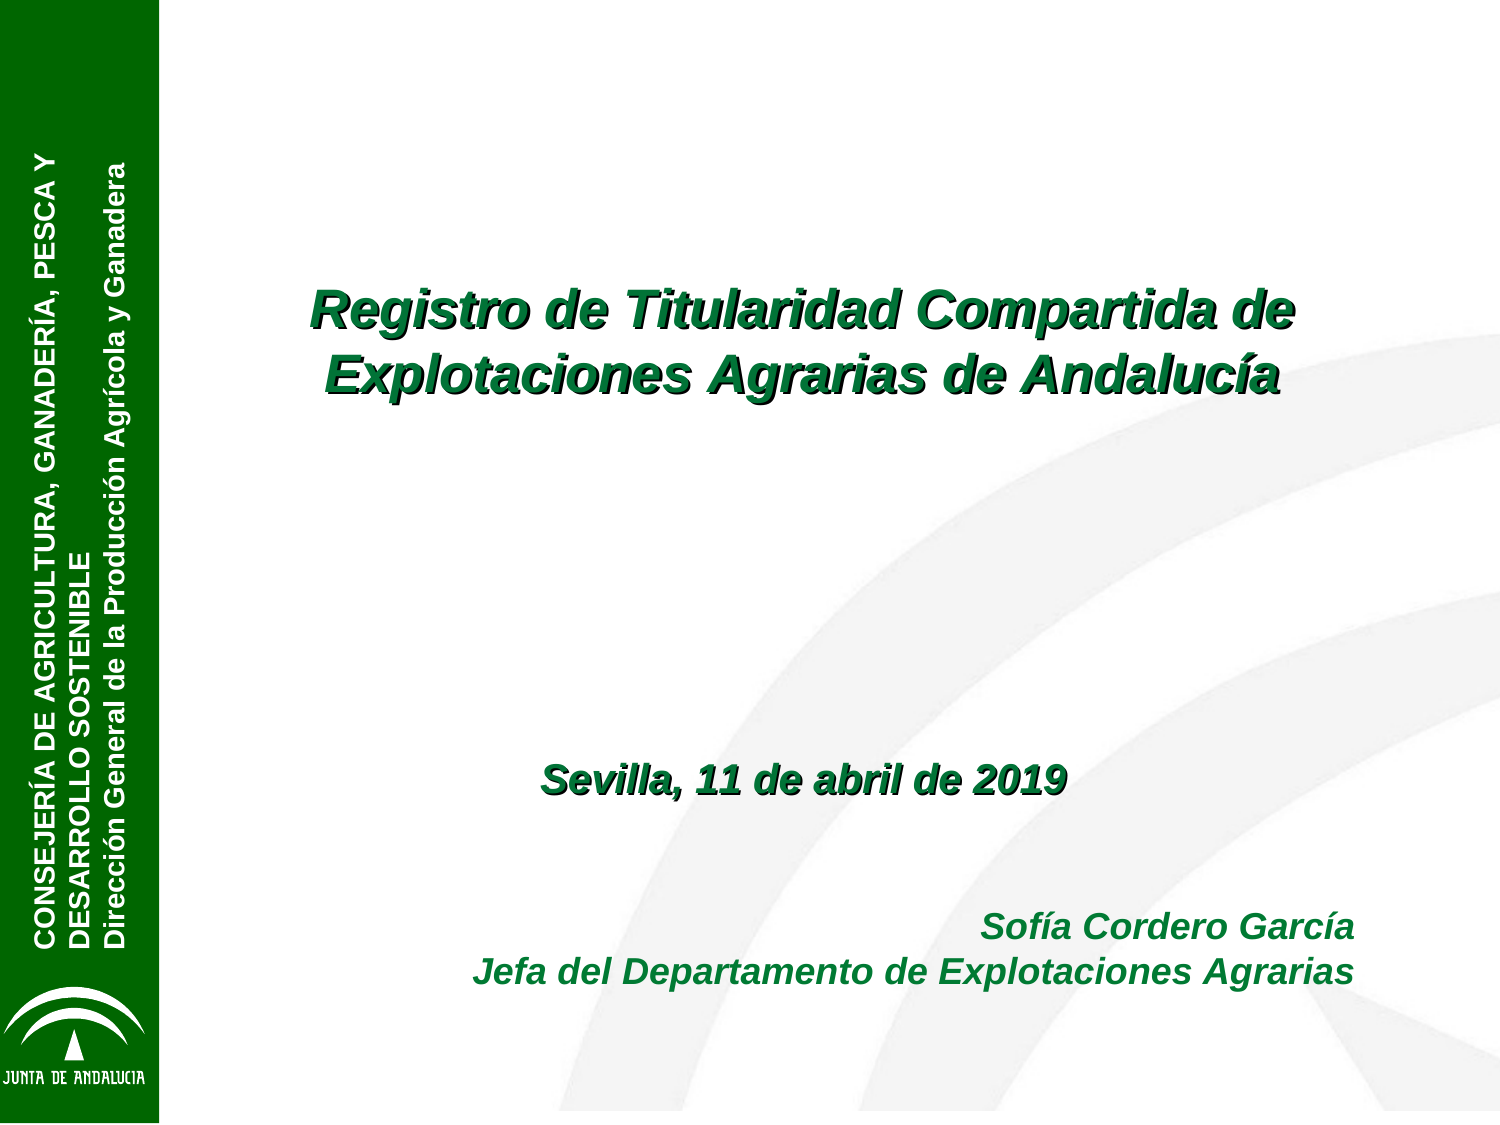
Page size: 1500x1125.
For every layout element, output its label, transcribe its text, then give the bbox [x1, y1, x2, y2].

text_box Registro de Titularidad Compartida de Explotaciones Agrarias de Andalucía Sevilla, 11 de abril de 2019 Sofía Cordero García Jefa del Departamento de Explotaciones Agrarias [236, 98, 1371, 1000]
text_box [0, 0, 160, 1124]
text_box CONSEJERÍA DE AGRICULTURA, GANADERÍA, PESCA Y DESARROLLO SOSTENIBLE Dirección General de la Producción Agrícola y Ganadera [17, 2, 139, 966]
picture [2, 985, 149, 1085]
picture [425, 186, 1500, 1111]
